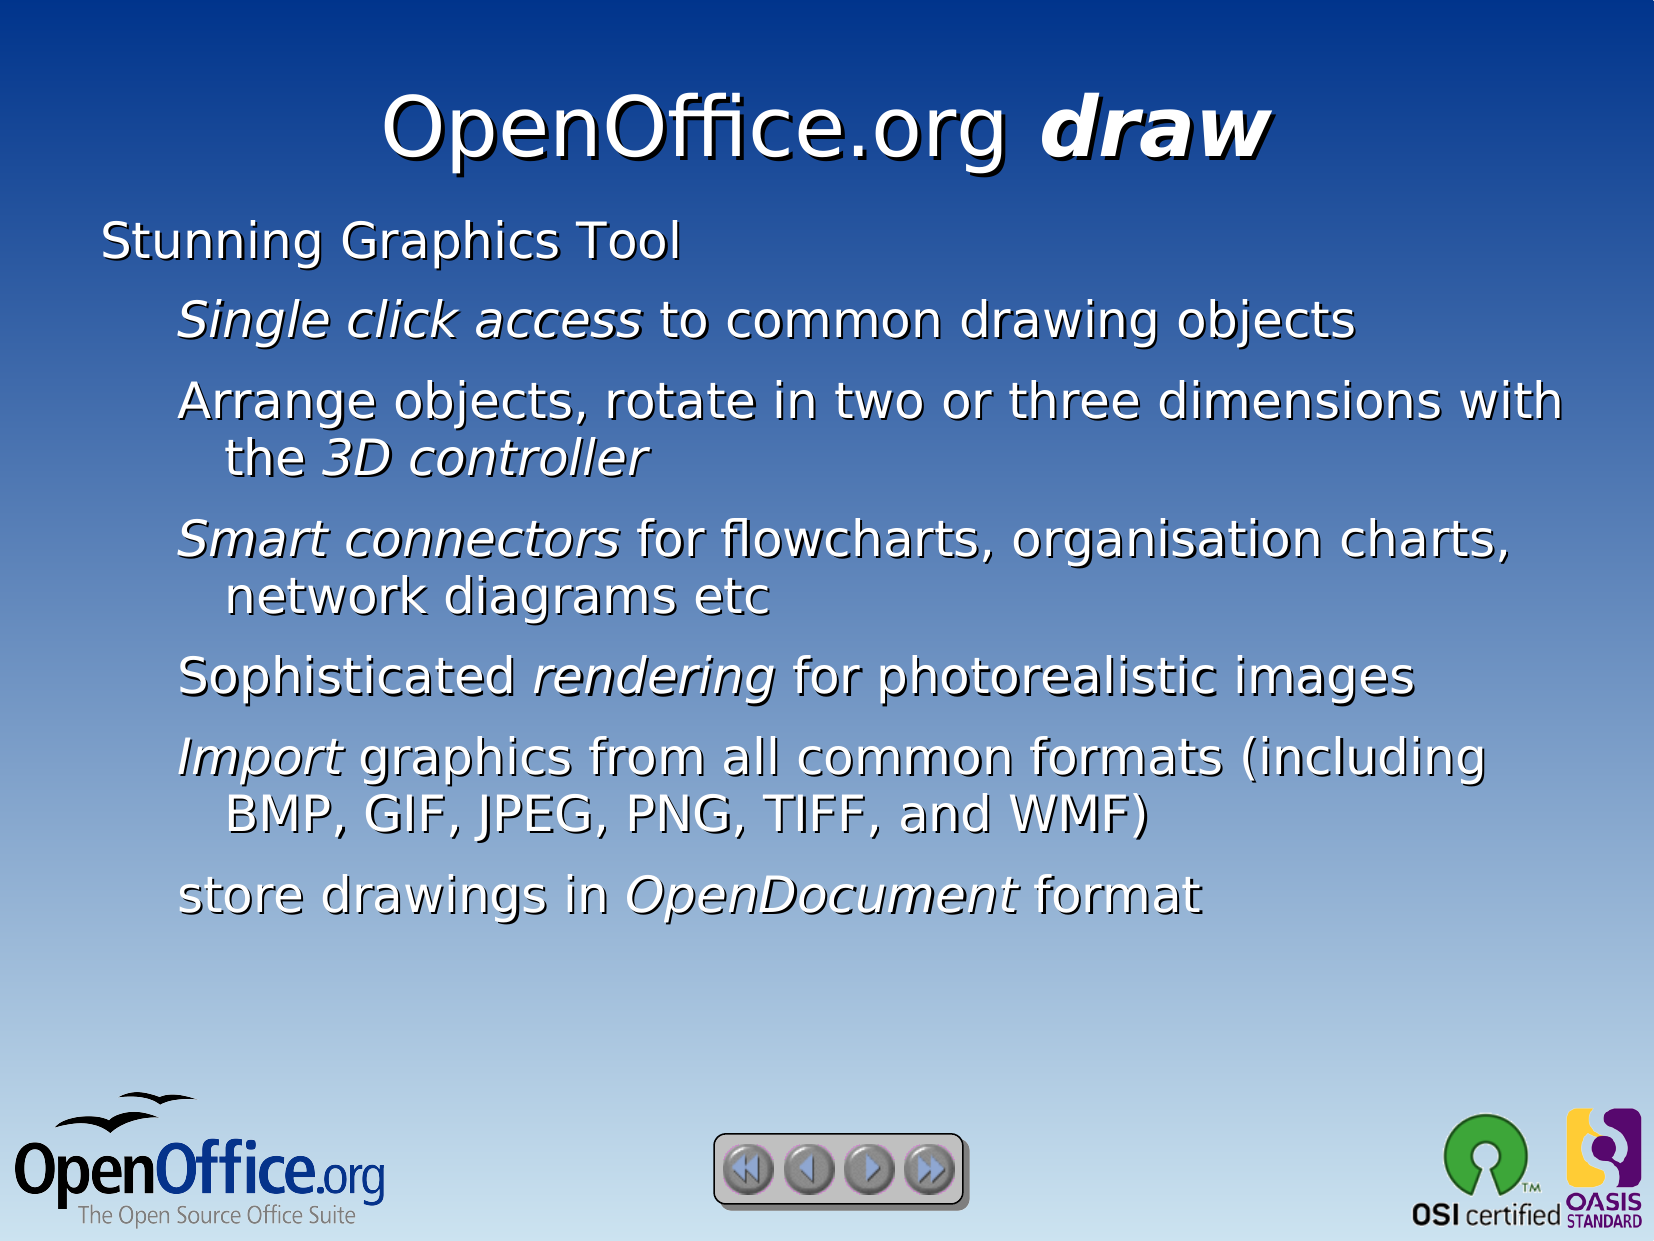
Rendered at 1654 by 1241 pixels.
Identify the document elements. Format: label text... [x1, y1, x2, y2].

picture [904, 1144, 955, 1195]
picture [844, 1144, 895, 1195]
picture [1405, 1102, 1654, 1238]
list Stunning Graphics Tool Single click access to common drawing objects Arrange objects, rotate in two or three dimensions with the 3D controller Smart connectors for flowcharts, organisation charts, network diagrams etc Sophisticated rendering for photorealistic images Import graphics from all common formats (including BMP, GIF, JPEG, PNG, TIFF, and WMF) store drawings in OpenDocument format [82, 212, 1571, 1055]
text_box [714, 1133, 963, 1204]
title OpenOffice.org draw [82, 56, 1571, 200]
picture [784, 1144, 835, 1195]
picture [15, 1092, 384, 1229]
picture [723, 1144, 774, 1195]
